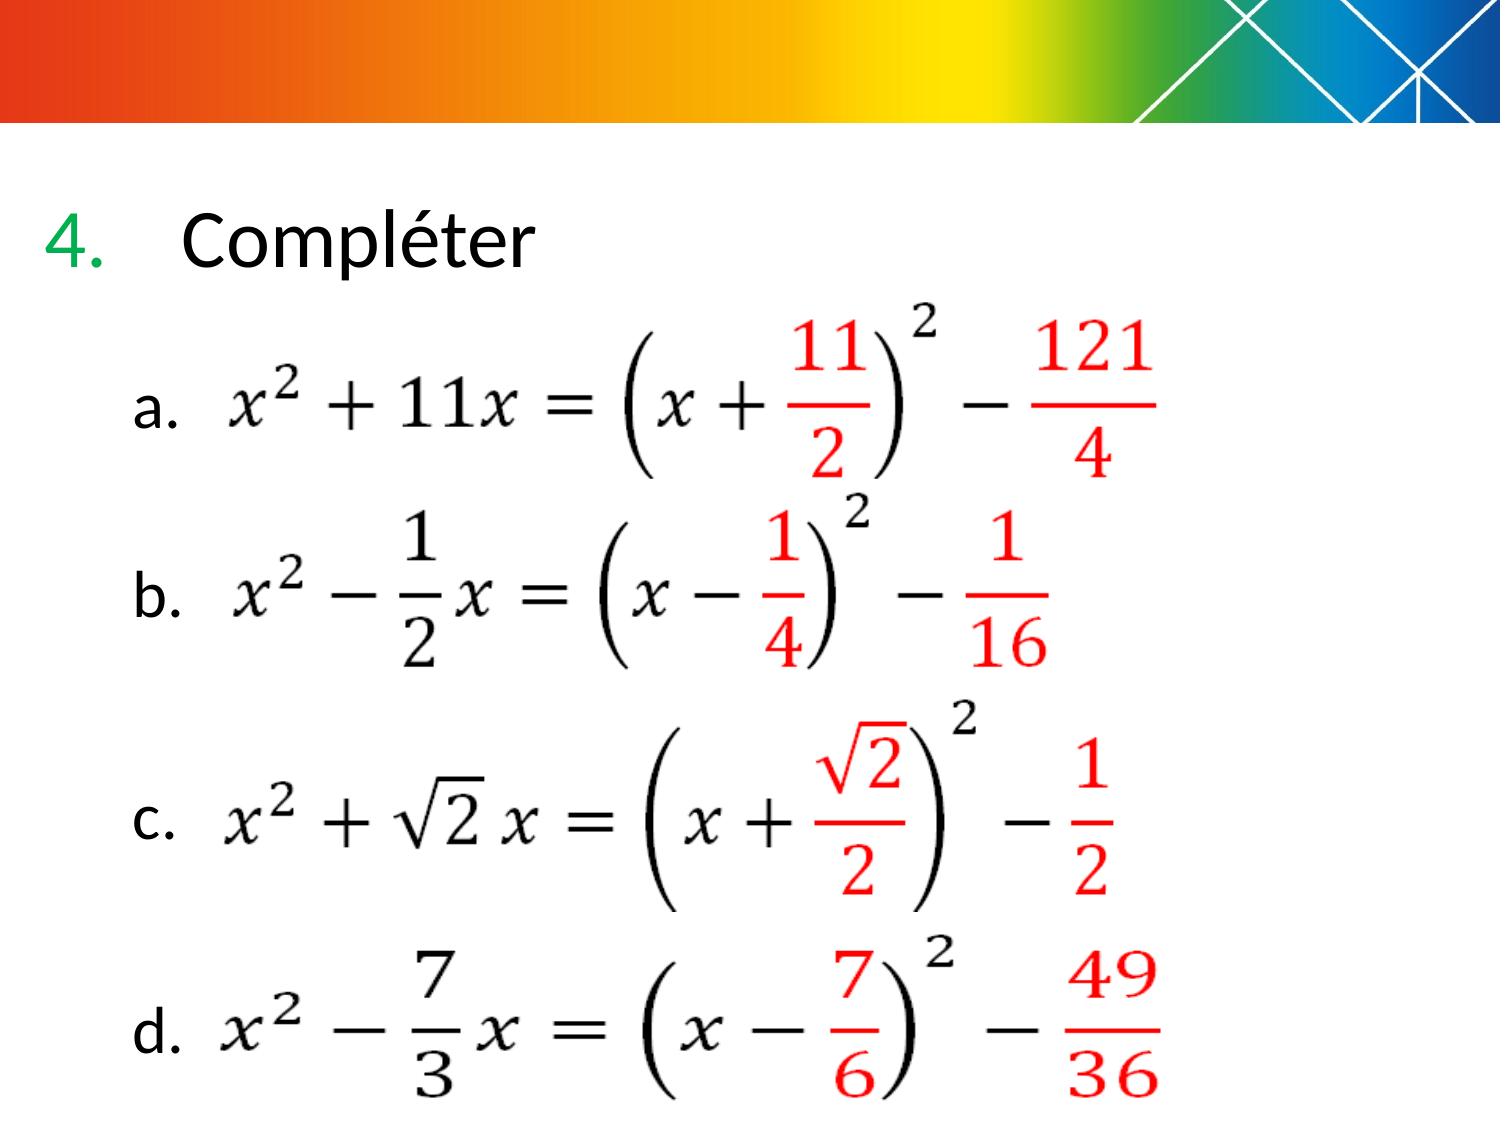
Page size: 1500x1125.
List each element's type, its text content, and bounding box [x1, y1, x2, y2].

picture [206, 290, 1169, 690]
title Compléter [29, 163, 1500, 305]
picture [206, 692, 1134, 912]
picture [183, 929, 1197, 1111]
picture [1340, 0, 1500, 123]
picture [0, 0, 1359, 123]
text_box a. b. c. d. [118, 354, 691, 1125]
